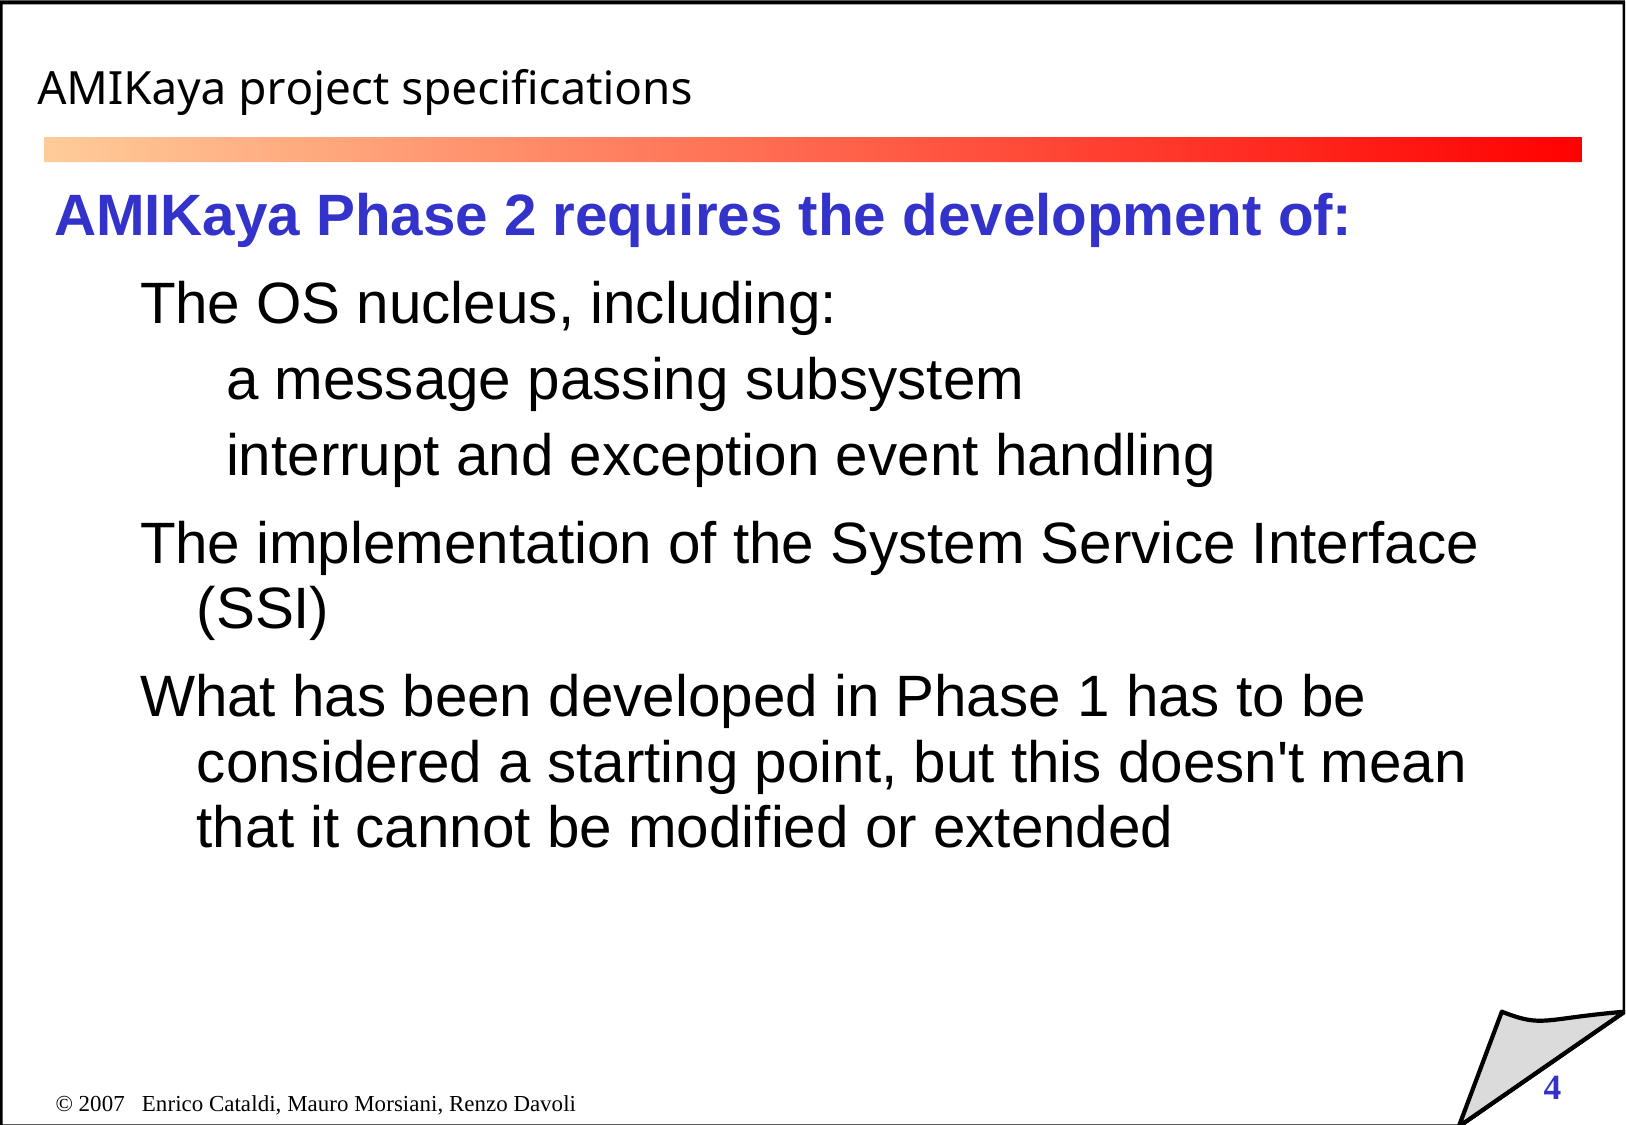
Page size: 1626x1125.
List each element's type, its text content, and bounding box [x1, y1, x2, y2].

list AMIKaya Phase 2 requires the development of: The OS nucleus, including: a message passing subsystem interrupt and exception event handling The implementation of the System Service Interface (SSI) What has been developed in Phase 1 has to be considered a starting point, but this doesn't mean that it cannot be modified or extended [54, 187, 1571, 905]
title AMIKaya project specifications [37, 51, 1587, 123]
